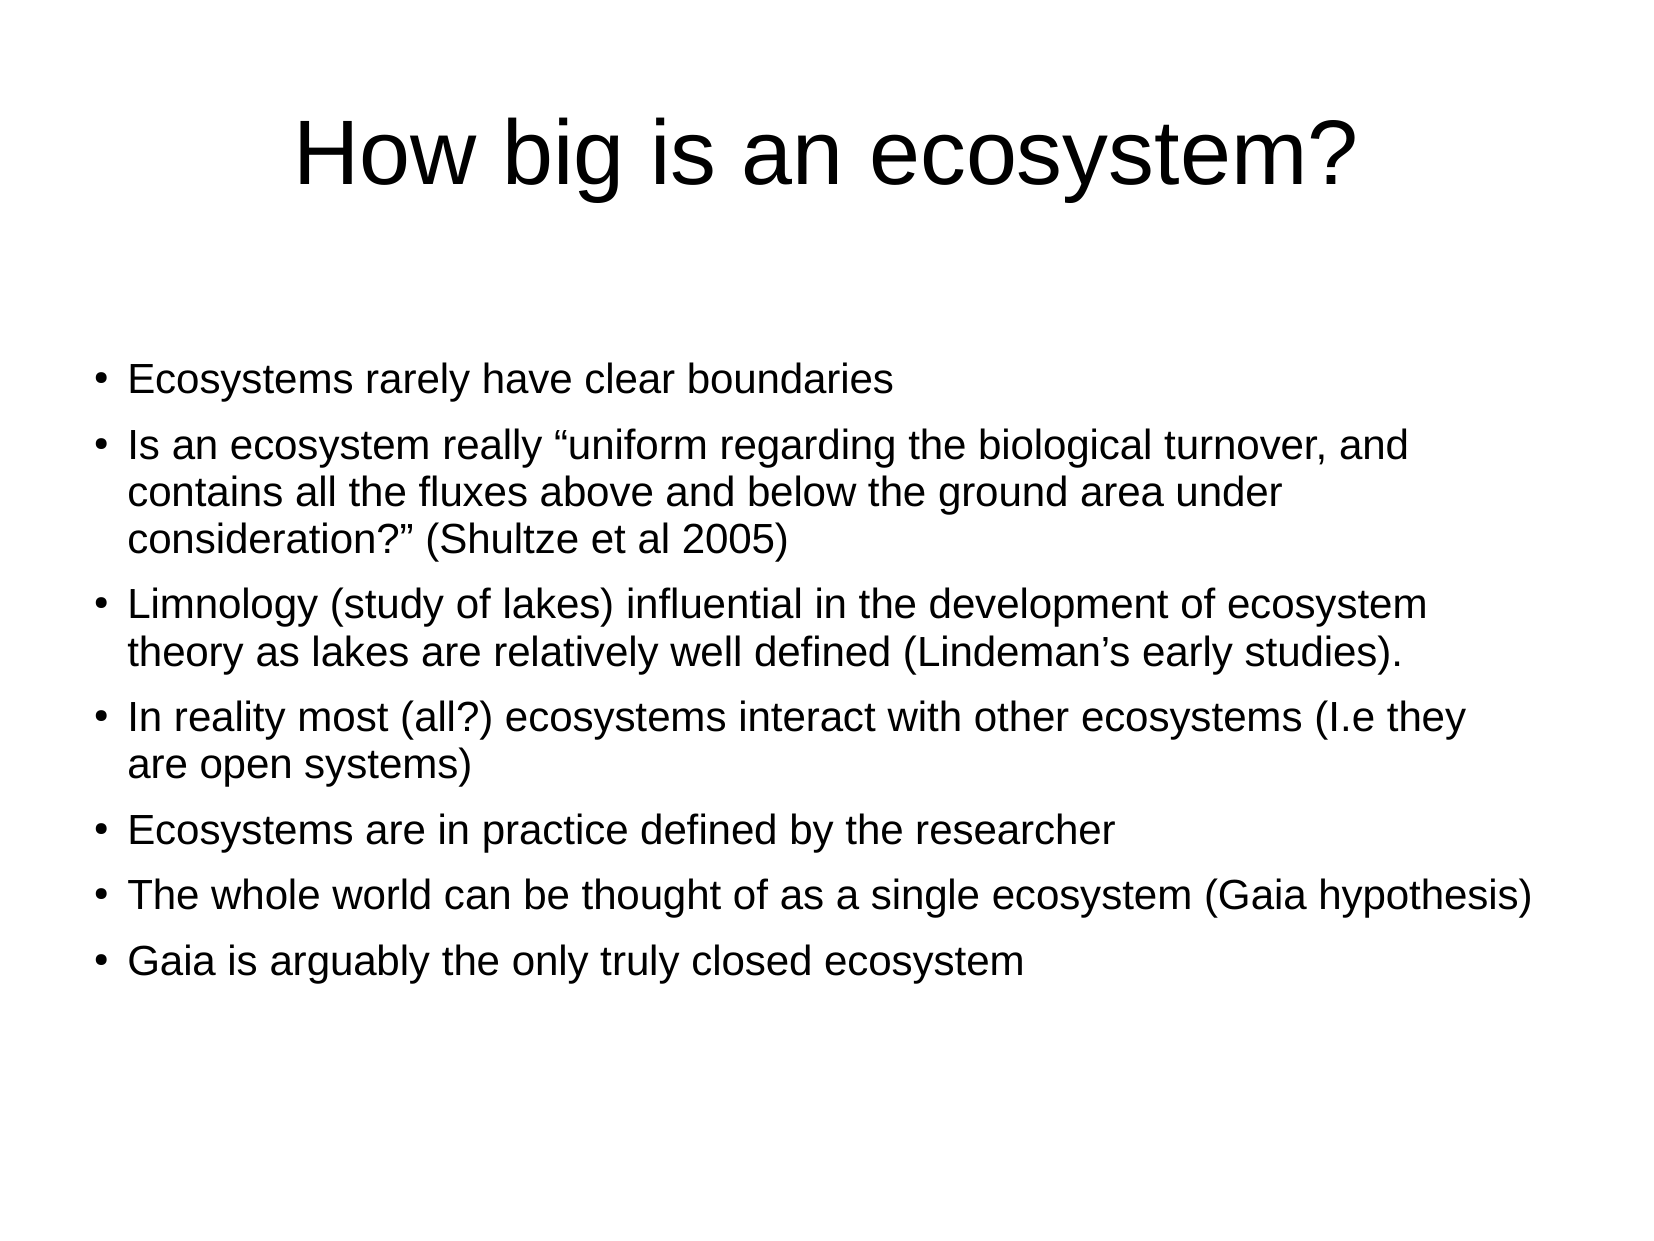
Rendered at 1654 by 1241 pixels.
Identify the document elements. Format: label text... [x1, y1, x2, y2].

list Ecosystems rarely have clear boundaries Is an ecosystem really “uniform regarding the biological turnover, and contains all the fluxes above and below the ground area under consideration?” (Shultze et al 2005) Limnology (study of lakes) influential in the development of ecosystem theory as lakes are relatively well defined (Lindeman’s early studies). In reality most (all?) ecosystems interact with other ecosystems (I.e they are open systems) Ecosystems are in practice defined by the researcher The whole world can be thought of as a single ecosystem (Gaia hypothesis) Gaia is arguably the only truly closed ecosystem [82, 290, 1538, 1010]
title How big is an ecosystem? [82, 49, 1571, 257]
